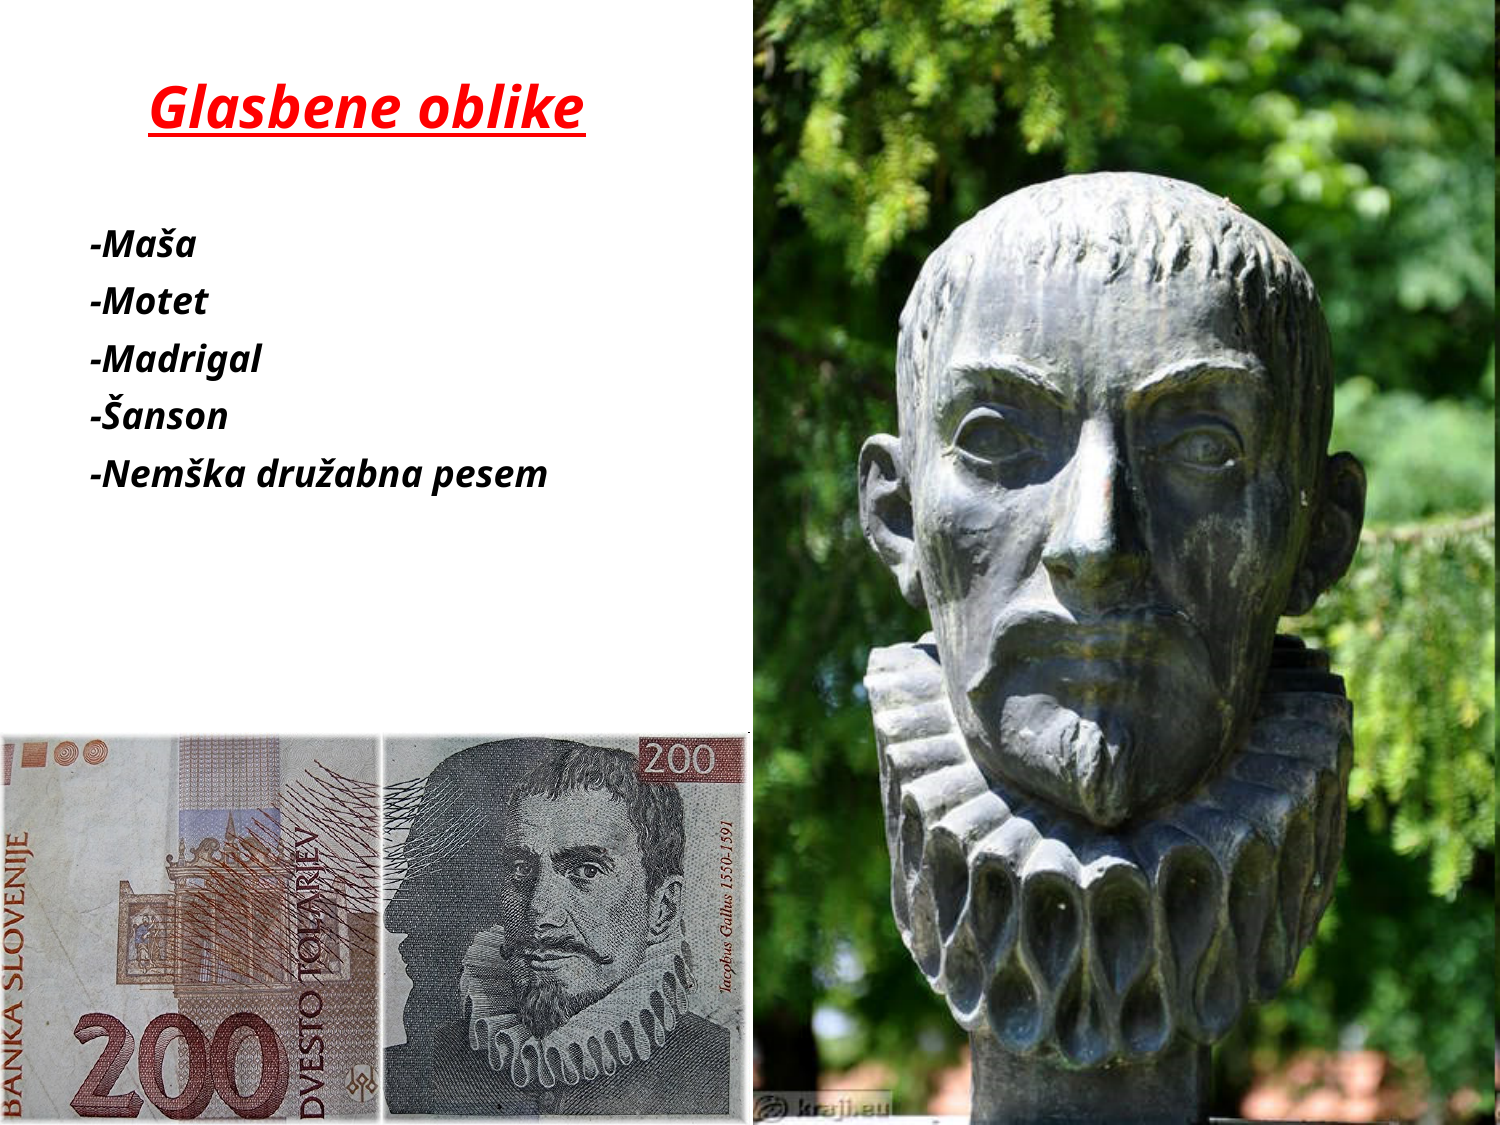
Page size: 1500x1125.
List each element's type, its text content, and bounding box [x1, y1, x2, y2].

picture [0, 732, 750, 1125]
picture [753, 0, 1500, 1125]
text_box Glasbene oblike [24, 62, 709, 247]
text_box -Maša -Motet -Madrigal -Šanson -Nemška družabna pesem [75, 212, 1450, 503]
